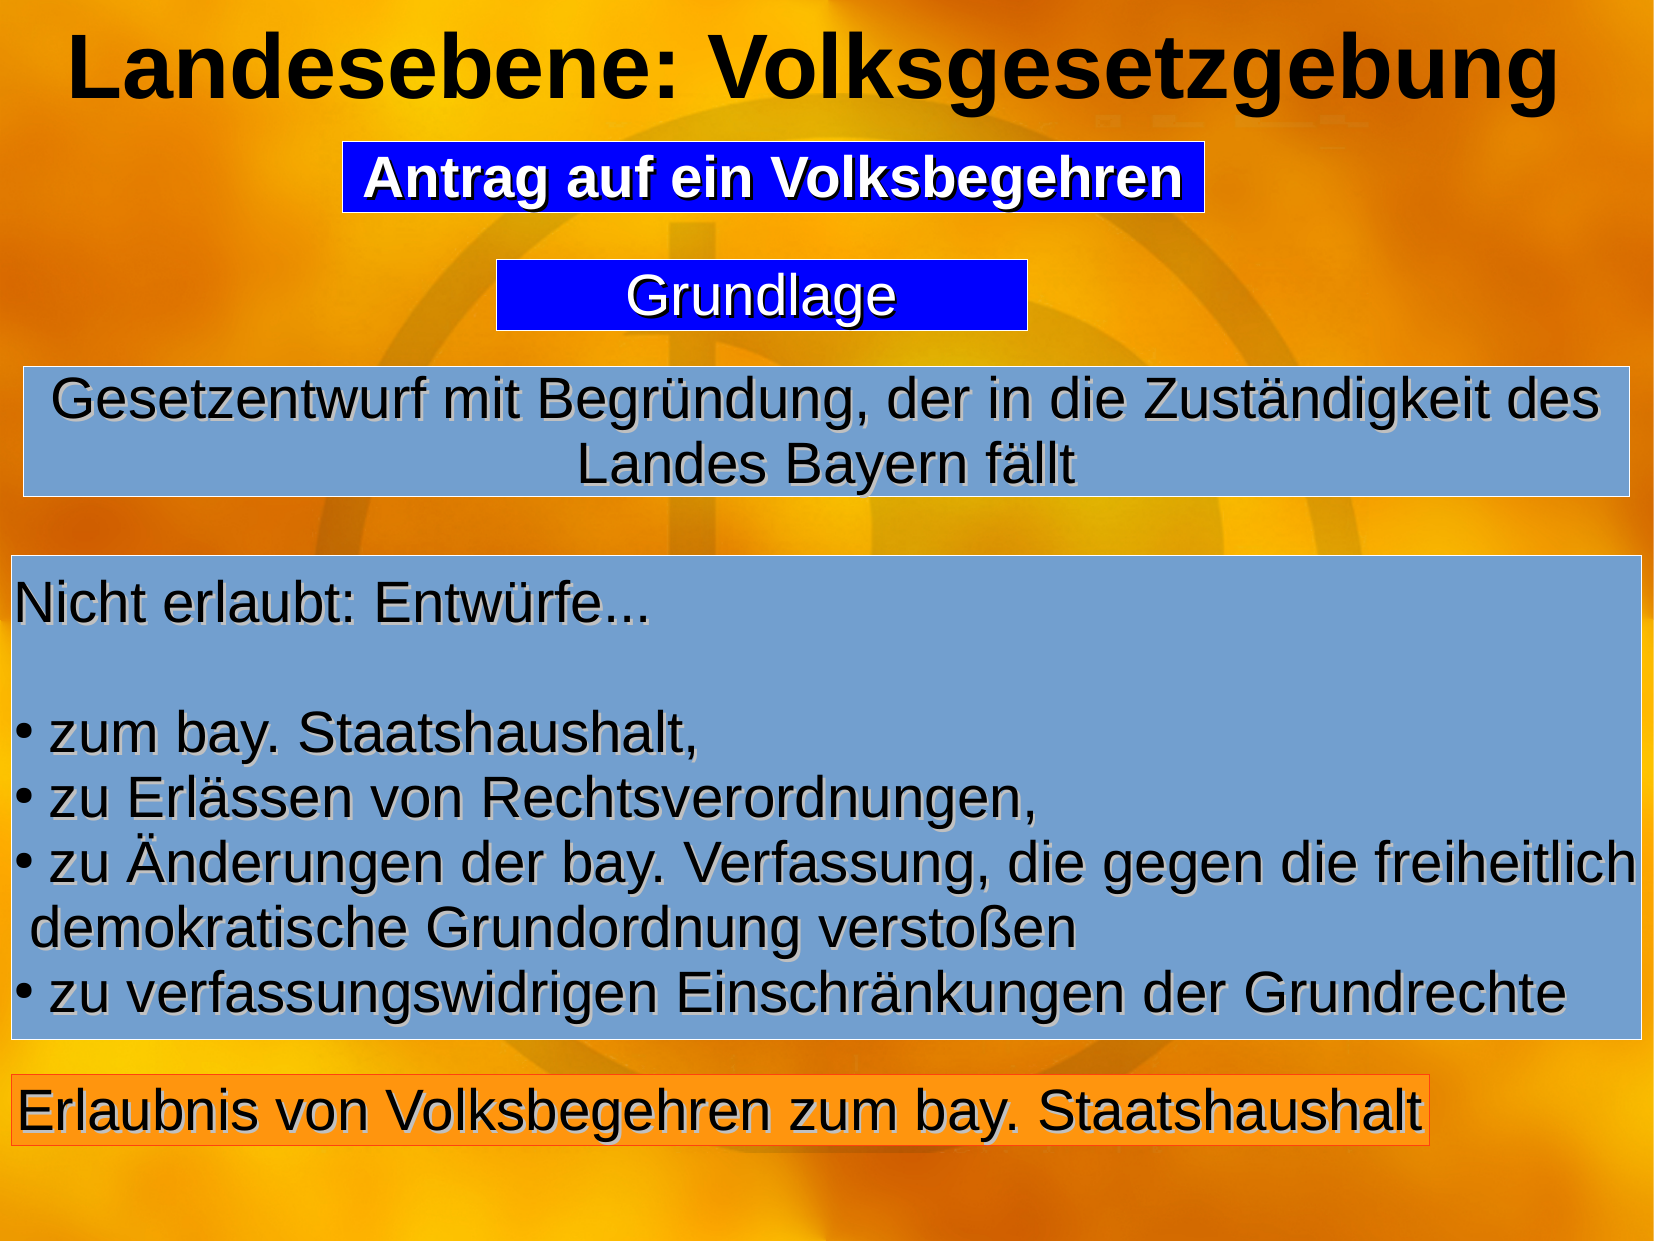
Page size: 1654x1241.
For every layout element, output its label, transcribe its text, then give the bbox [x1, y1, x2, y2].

text_box Nicht erlaubt: Entwürfe... zum bay. Staatshaushalt, zu Erlässen von Rechtsverordnungen, zu Änderungen der bay. Verfassung, die gegen die freiheitlich demokratische Grundordnung verstoßen zu verfassungswidrigen Einschränkungen der Grundrechte [11, 555, 1642, 1040]
text_box Erlaubnis von Volksbegehren zum bay. Staatshaushalt [11, 1074, 1430, 1146]
text_box Grundlage [496, 259, 1028, 331]
text_box Gesetzentwurf mit Begründung, der in die Zuständigkeit des Landes Bayern fällt [23, 366, 1630, 497]
text_box Antrag auf ein Volksbegehren [342, 141, 1205, 213]
picture [0, 0, 1654, 1241]
title Landesebene: Volksgesetzgebung [59, 15, 1571, 119]
